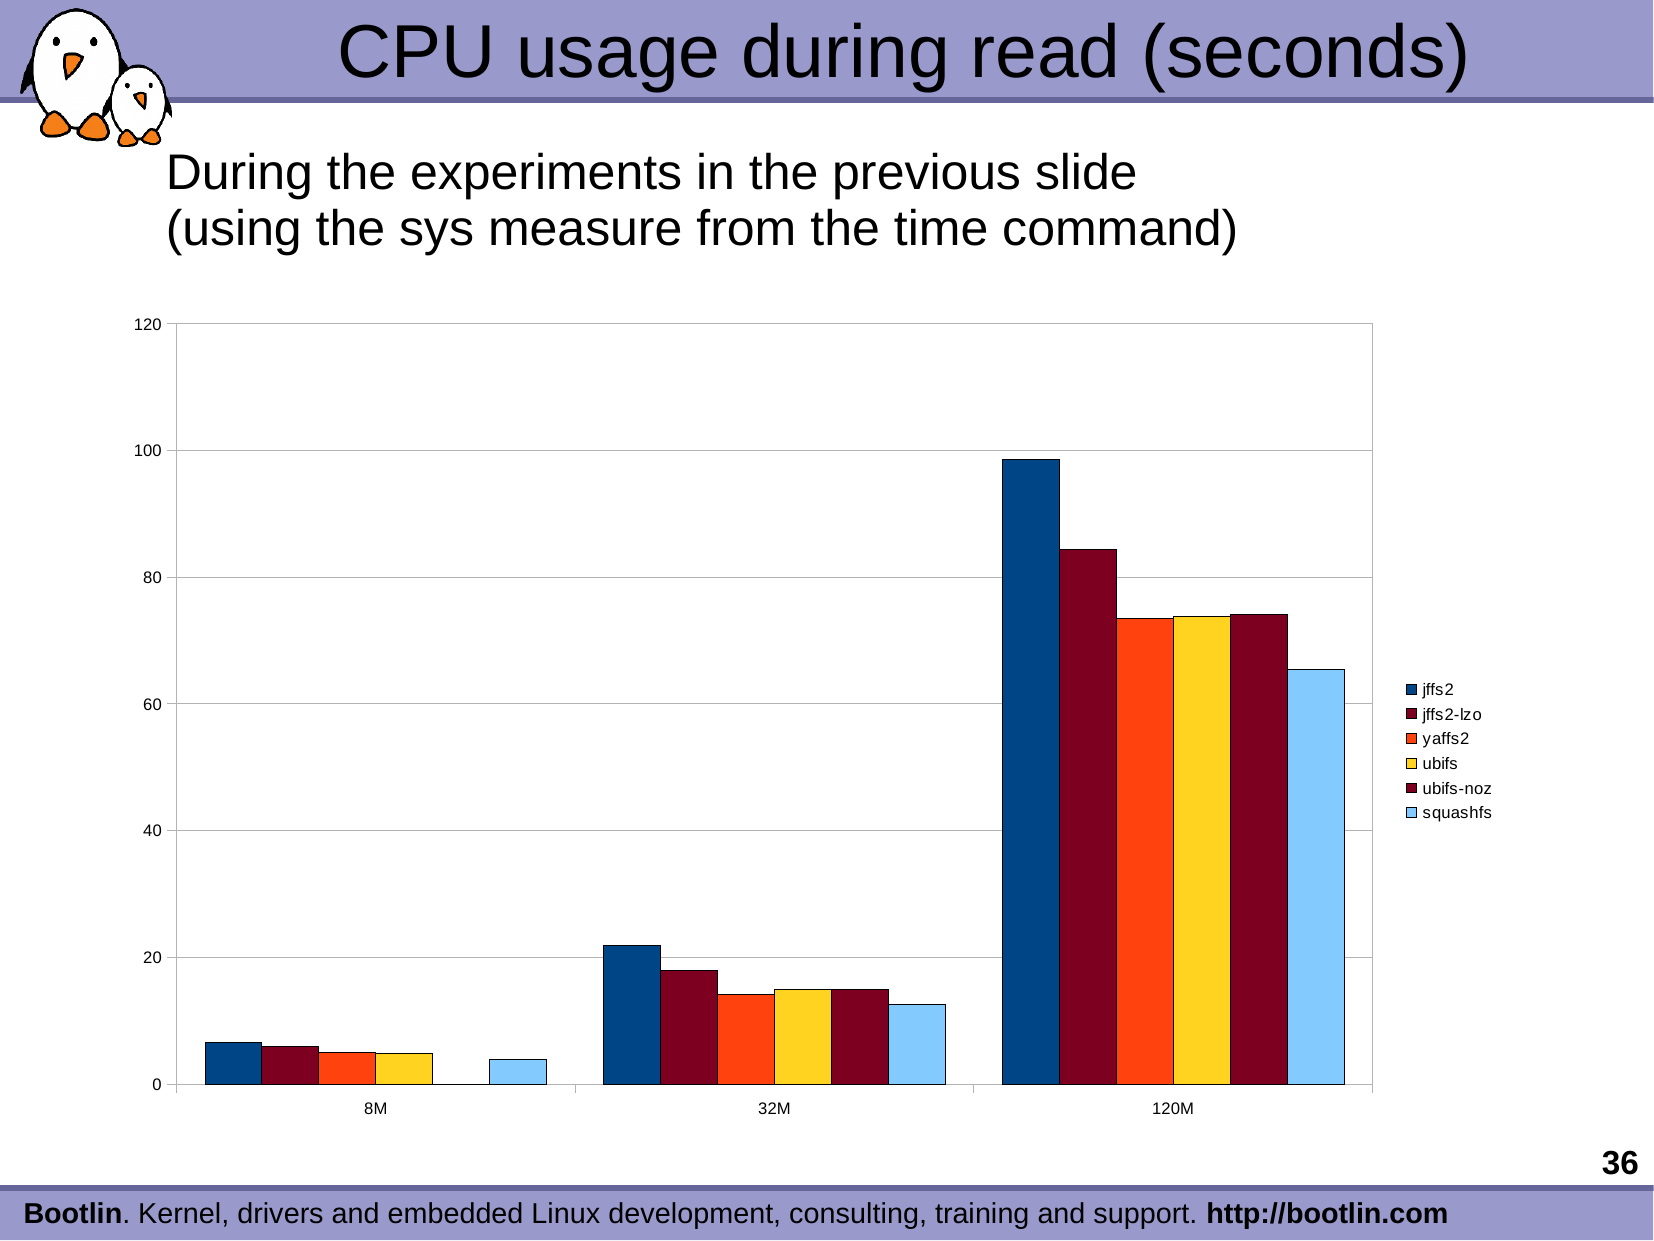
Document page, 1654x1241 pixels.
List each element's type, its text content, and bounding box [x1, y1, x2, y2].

picture [20, 8, 172, 147]
title CPU usage during read (seconds) [178, 5, 1631, 97]
chart [105, 298, 1518, 1149]
text_box During the experiments in the previous slide (using the sys measure from the time command) [165, 143, 1240, 268]
